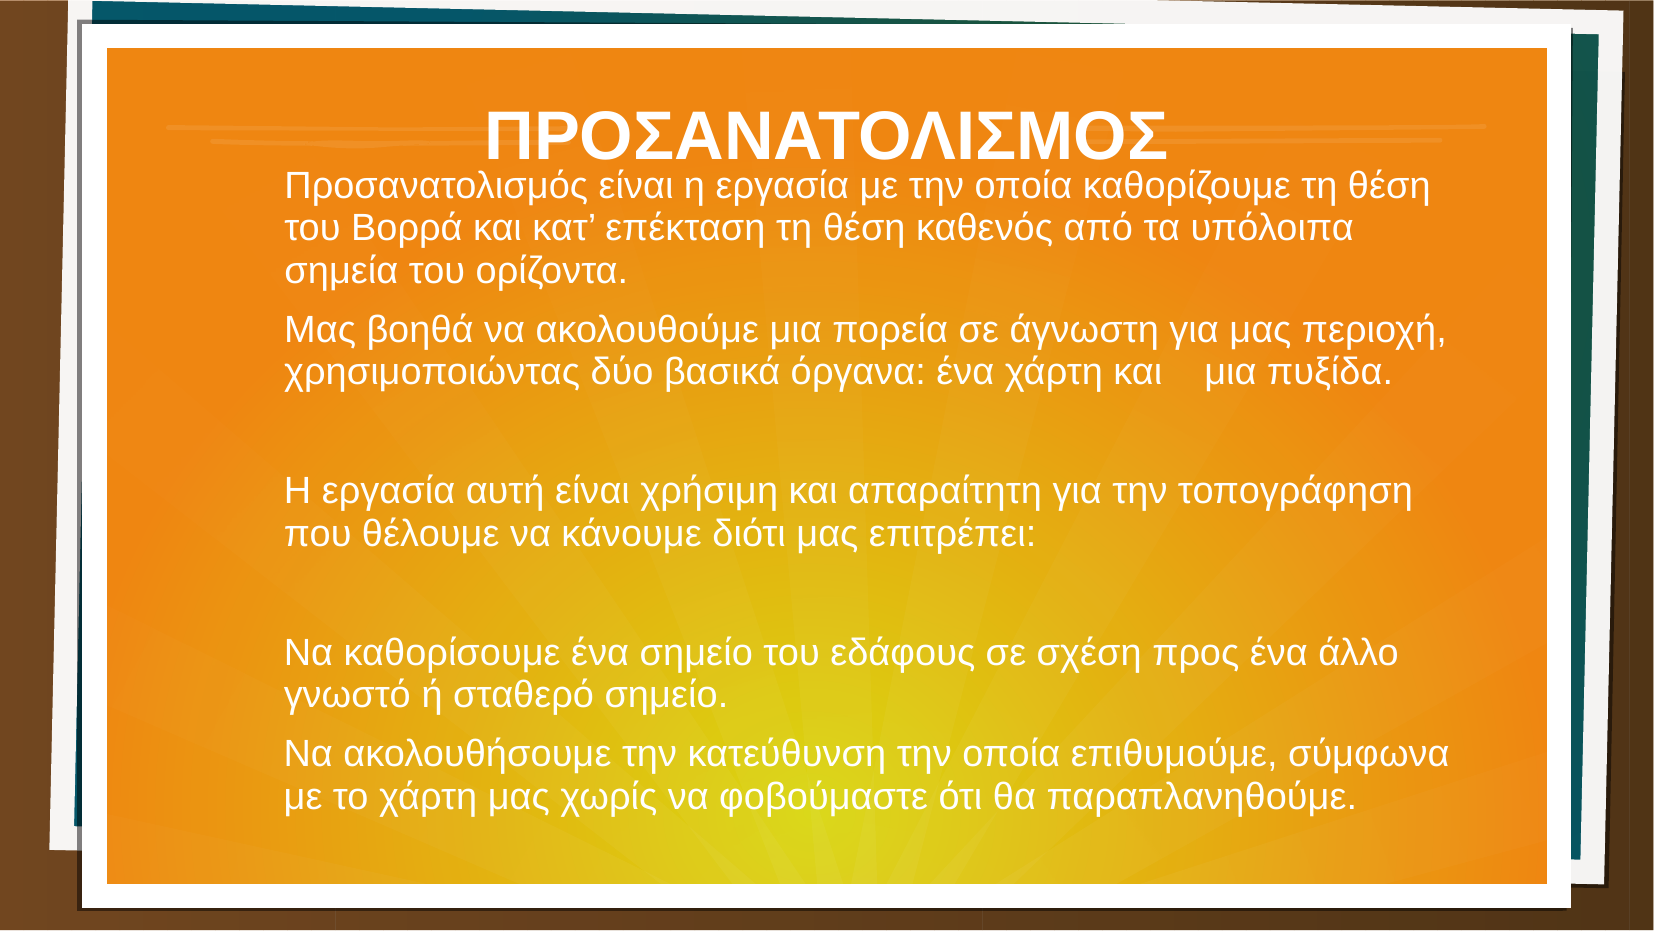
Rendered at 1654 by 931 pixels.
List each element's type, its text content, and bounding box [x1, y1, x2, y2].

title ΠΡΟΣΑΝΑΤΟΛΙΣΜΟΣ [271, 59, 1382, 213]
list Προσανατολισμός είναι η εργασία με την οποία καθορίζουμε τη θέση του Βορρά και κατ’ επέκταση τη θέση καθενός από τα υπόλοιπα σημεία του ορίζοντα. Μας βοηθά να ακολουθούμε μια πορεία σε άγνωστη για μας περιοχή, χρησιμοποιώντας δύο βασικά όργανα: ένα χάρτη και μια πυξίδα. Η εργασία αυτή είναι χρήσιμη και απαραίτητη για την τοπογράφηση που θέλουμε να κάνουμε διότι μας επιτρέπει: Να καθορίσουμε ένα σημείο του εδάφους σε σχέση προς ένα άλλο γνωστό ή σταθερό σημείο. Να ακολουθήσουμε την κατεύθυνση την οποία επιθυμούμε, σύμφωνα με το χάρτη μας χωρίς να φοβούμαστε ότι θα παραπλανηθούμε. [283, 163, 1453, 864]
